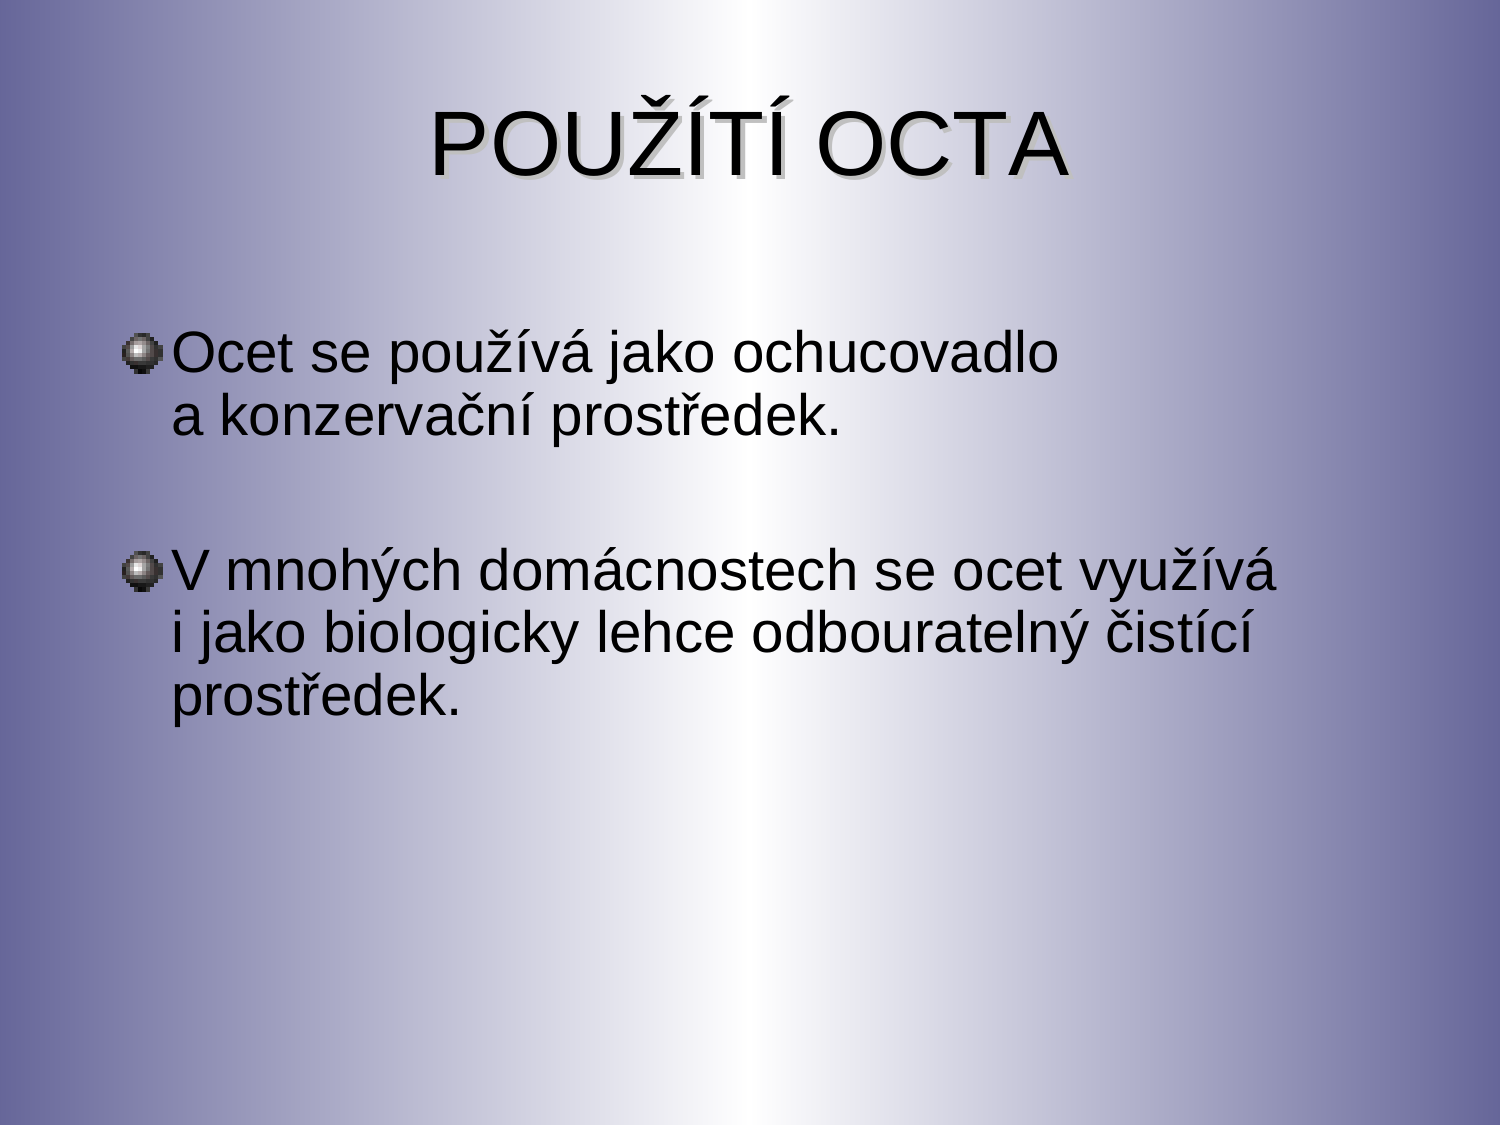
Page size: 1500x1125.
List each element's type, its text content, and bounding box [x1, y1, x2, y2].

title POUŽÍTÍ OCTA [75, 45, 1426, 233]
list Ocet se používá jako ochucovadlo a konzervační prostředek. V mnohých domácnostech se ocet využívá i jako biologicky lehce odbouratelný čistící prostředek. [99, 314, 1436, 1125]
